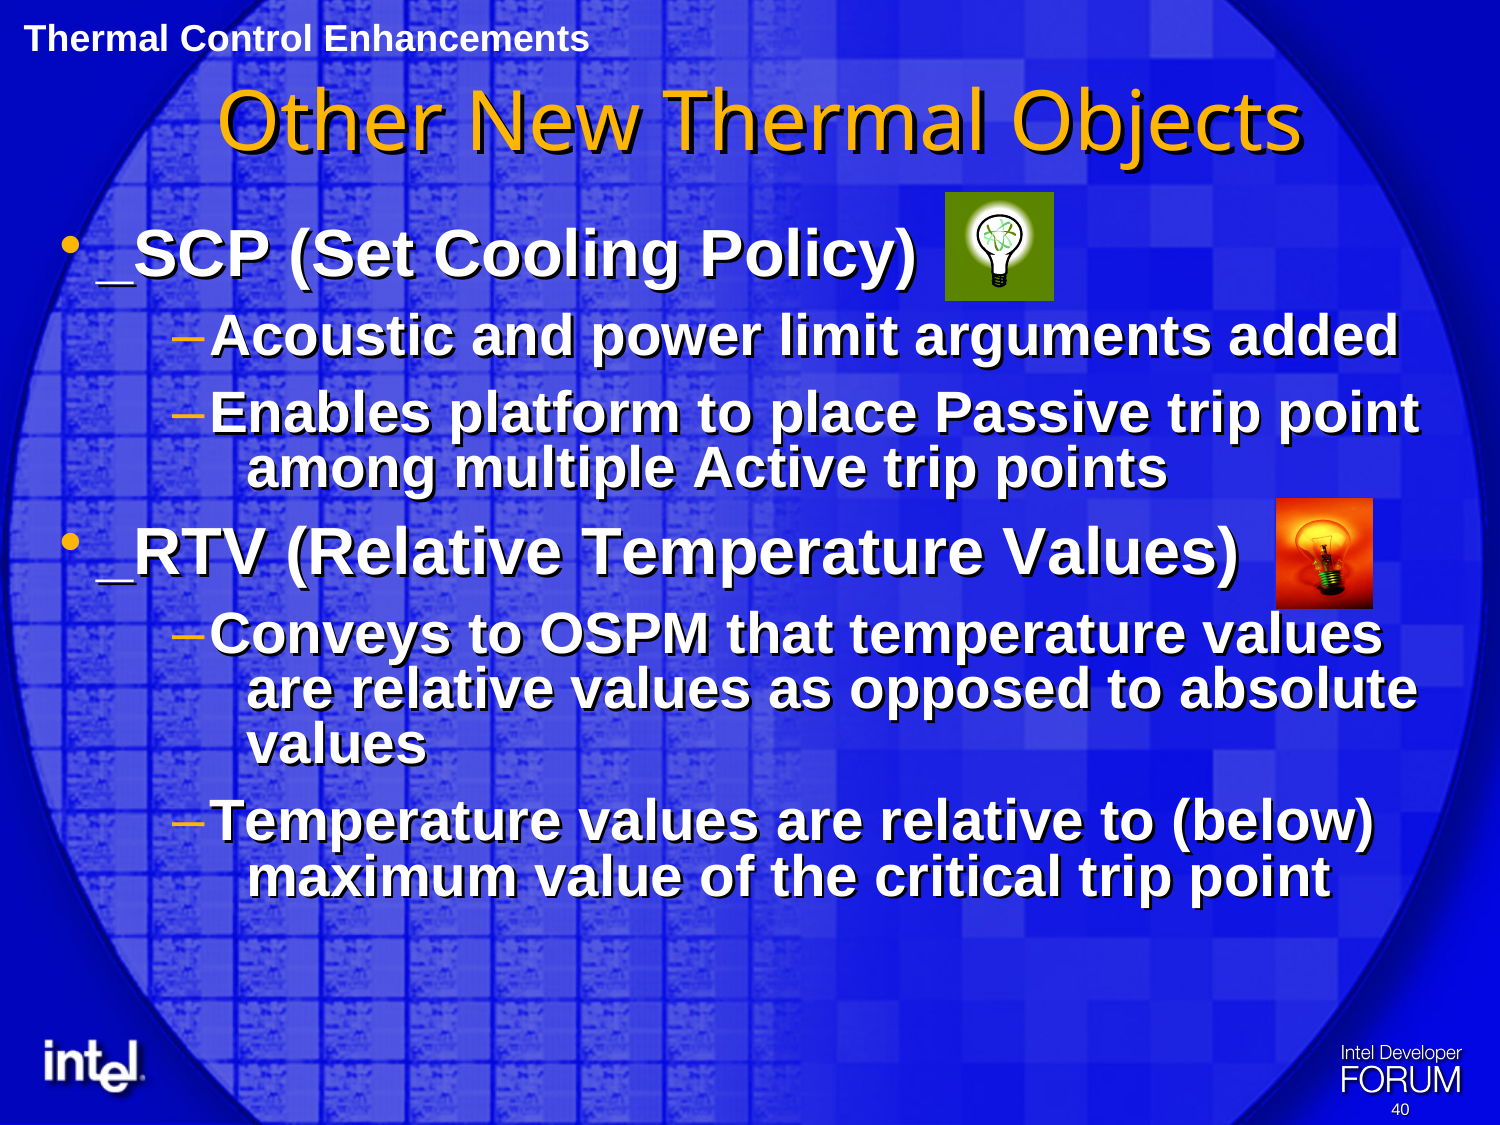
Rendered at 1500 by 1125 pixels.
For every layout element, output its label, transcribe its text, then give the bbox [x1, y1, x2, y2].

text_box Thermal Control Enhancements [9, 9, 606, 68]
picture [0, 0, 1500, 1125]
